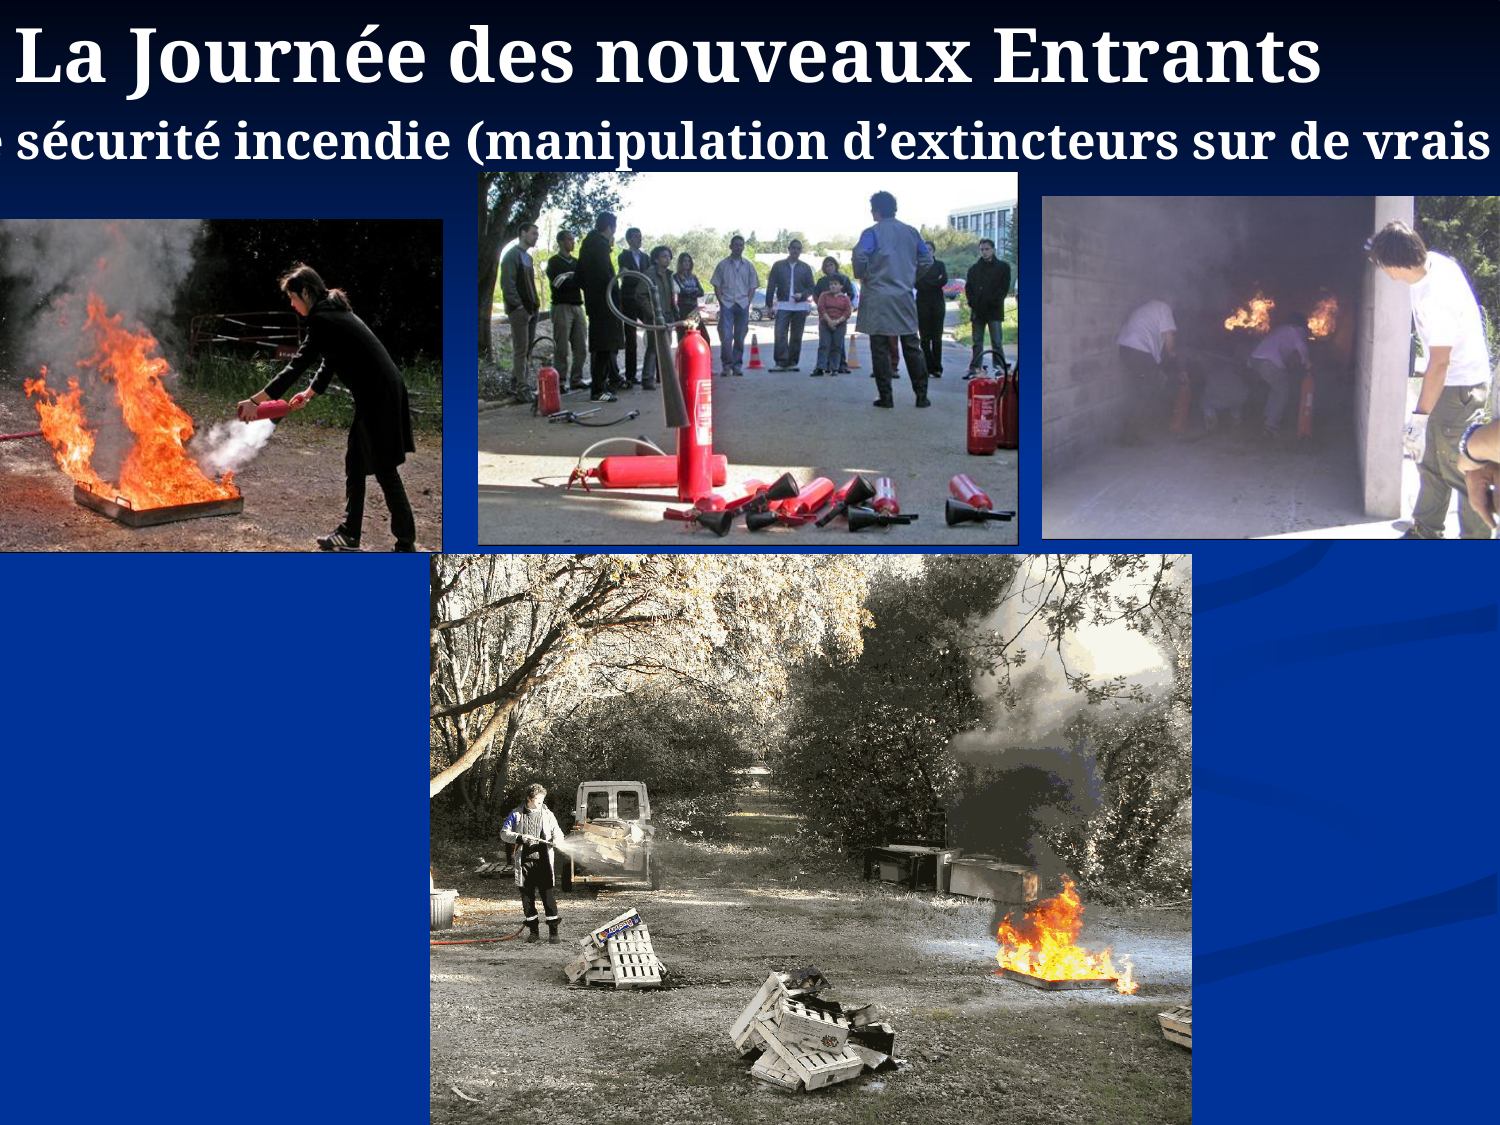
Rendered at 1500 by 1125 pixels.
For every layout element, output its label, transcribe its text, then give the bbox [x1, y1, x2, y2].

picture [478, 172, 1019, 546]
picture [1042, 196, 1500, 540]
text_box La Journée des nouveaux Entrants [0, 0, 1500, 106]
picture [0, 219, 443, 553]
picture [430, 554, 1192, 1125]
text_box Stage sécurité incendie (manipulation d’extincteurs sur de vrais feux) [0, 106, 1500, 178]
